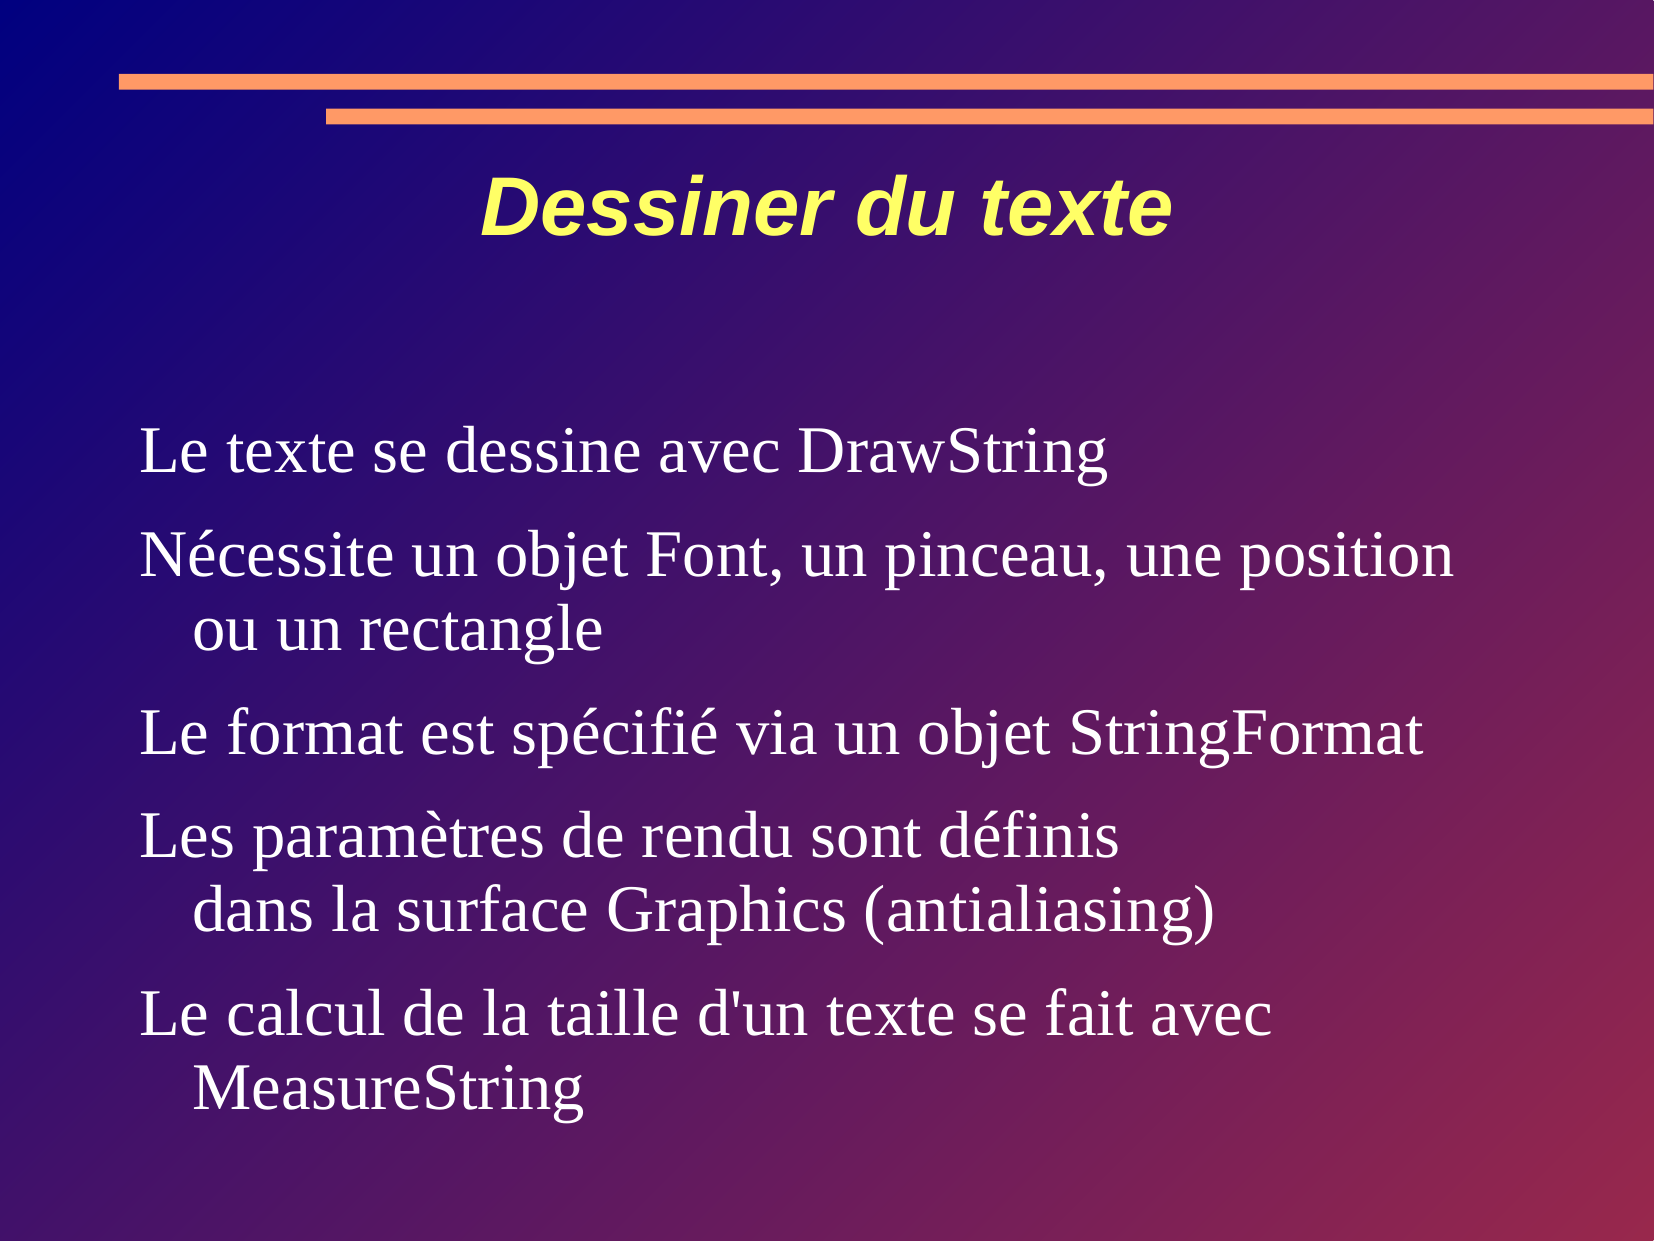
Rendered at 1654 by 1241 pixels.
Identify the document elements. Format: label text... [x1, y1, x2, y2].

title Dessiner du texte [121, 102, 1534, 311]
list Le texte se dessine avec DrawString Nécessite un objet Font, un pinceau, une position ou un rectangle Le format est spécifié via un objet StringFormat Les paramètres de rendu sont définis dans la surface Graphics (antialiasing) Le calcul de la taille d'un texte se fait avec MeasureString [121, 413, 1534, 1124]
